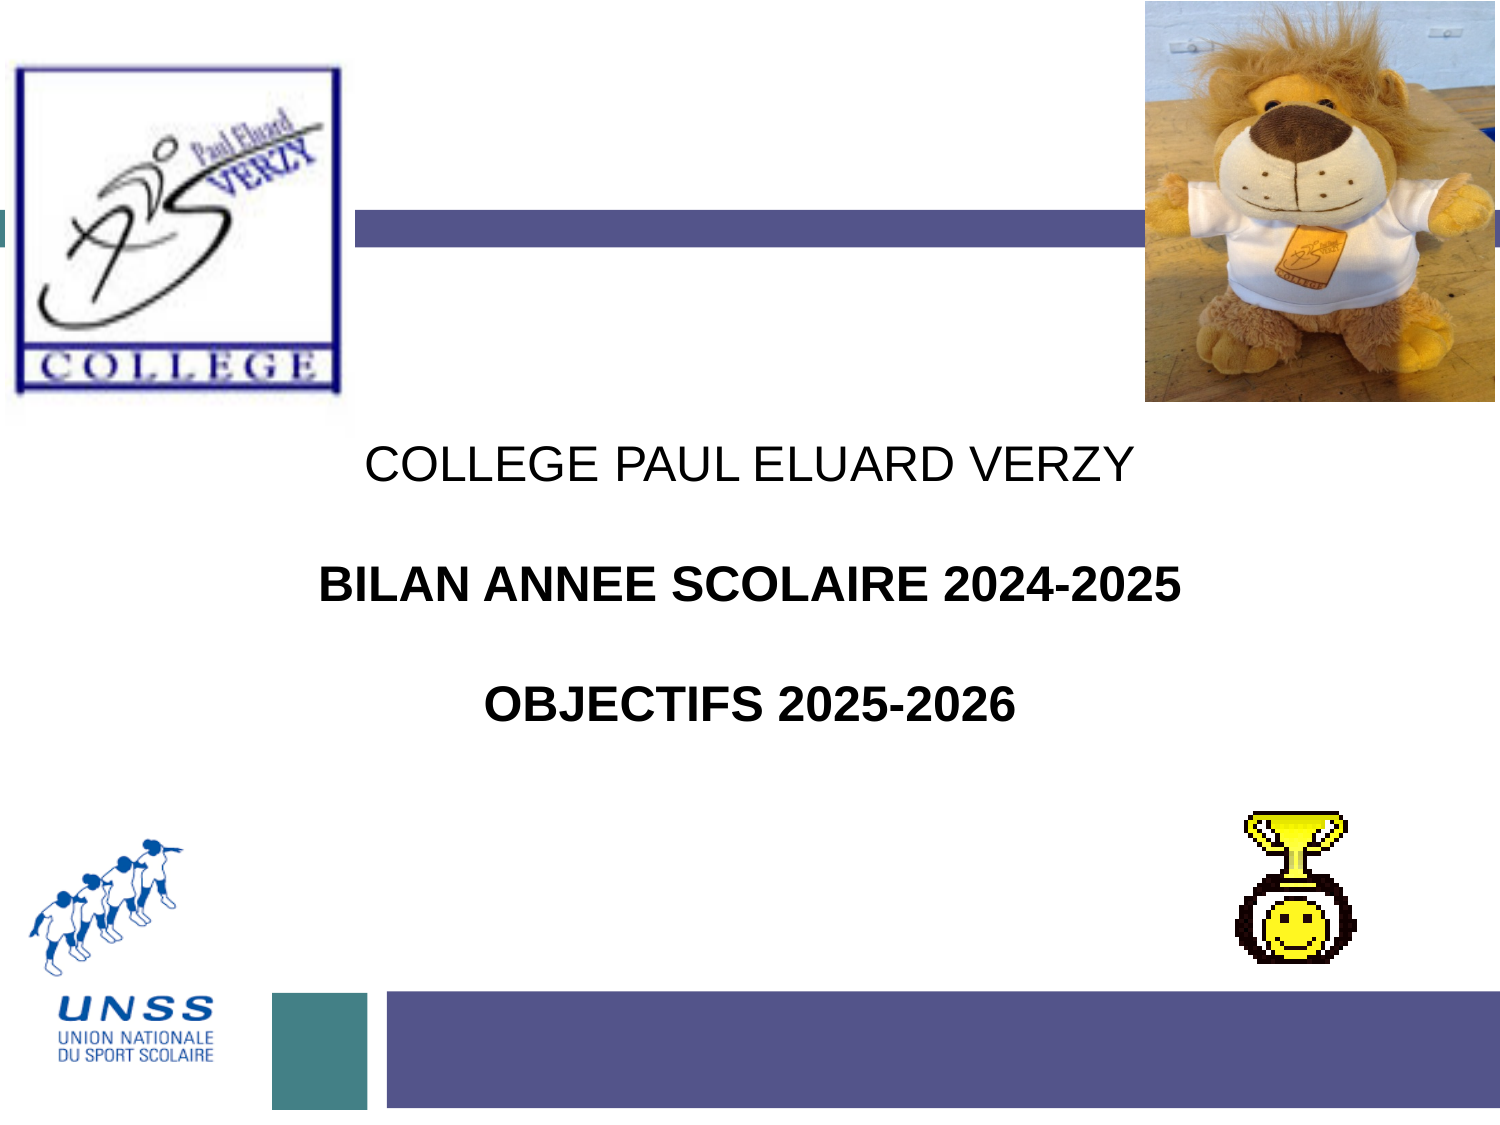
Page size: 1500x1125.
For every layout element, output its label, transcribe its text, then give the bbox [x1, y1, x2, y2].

picture [1217, 793, 1371, 969]
picture [5, 0, 355, 473]
subtitle COLLEGE PAUL ELUARD VERZY BILAN ANNEE SCOLAIRE 2024-2025 OBJECTIFS 2025-2026 [75, 318, 1425, 1062]
picture [0, 814, 272, 1111]
picture [1145, 1, 1495, 402]
